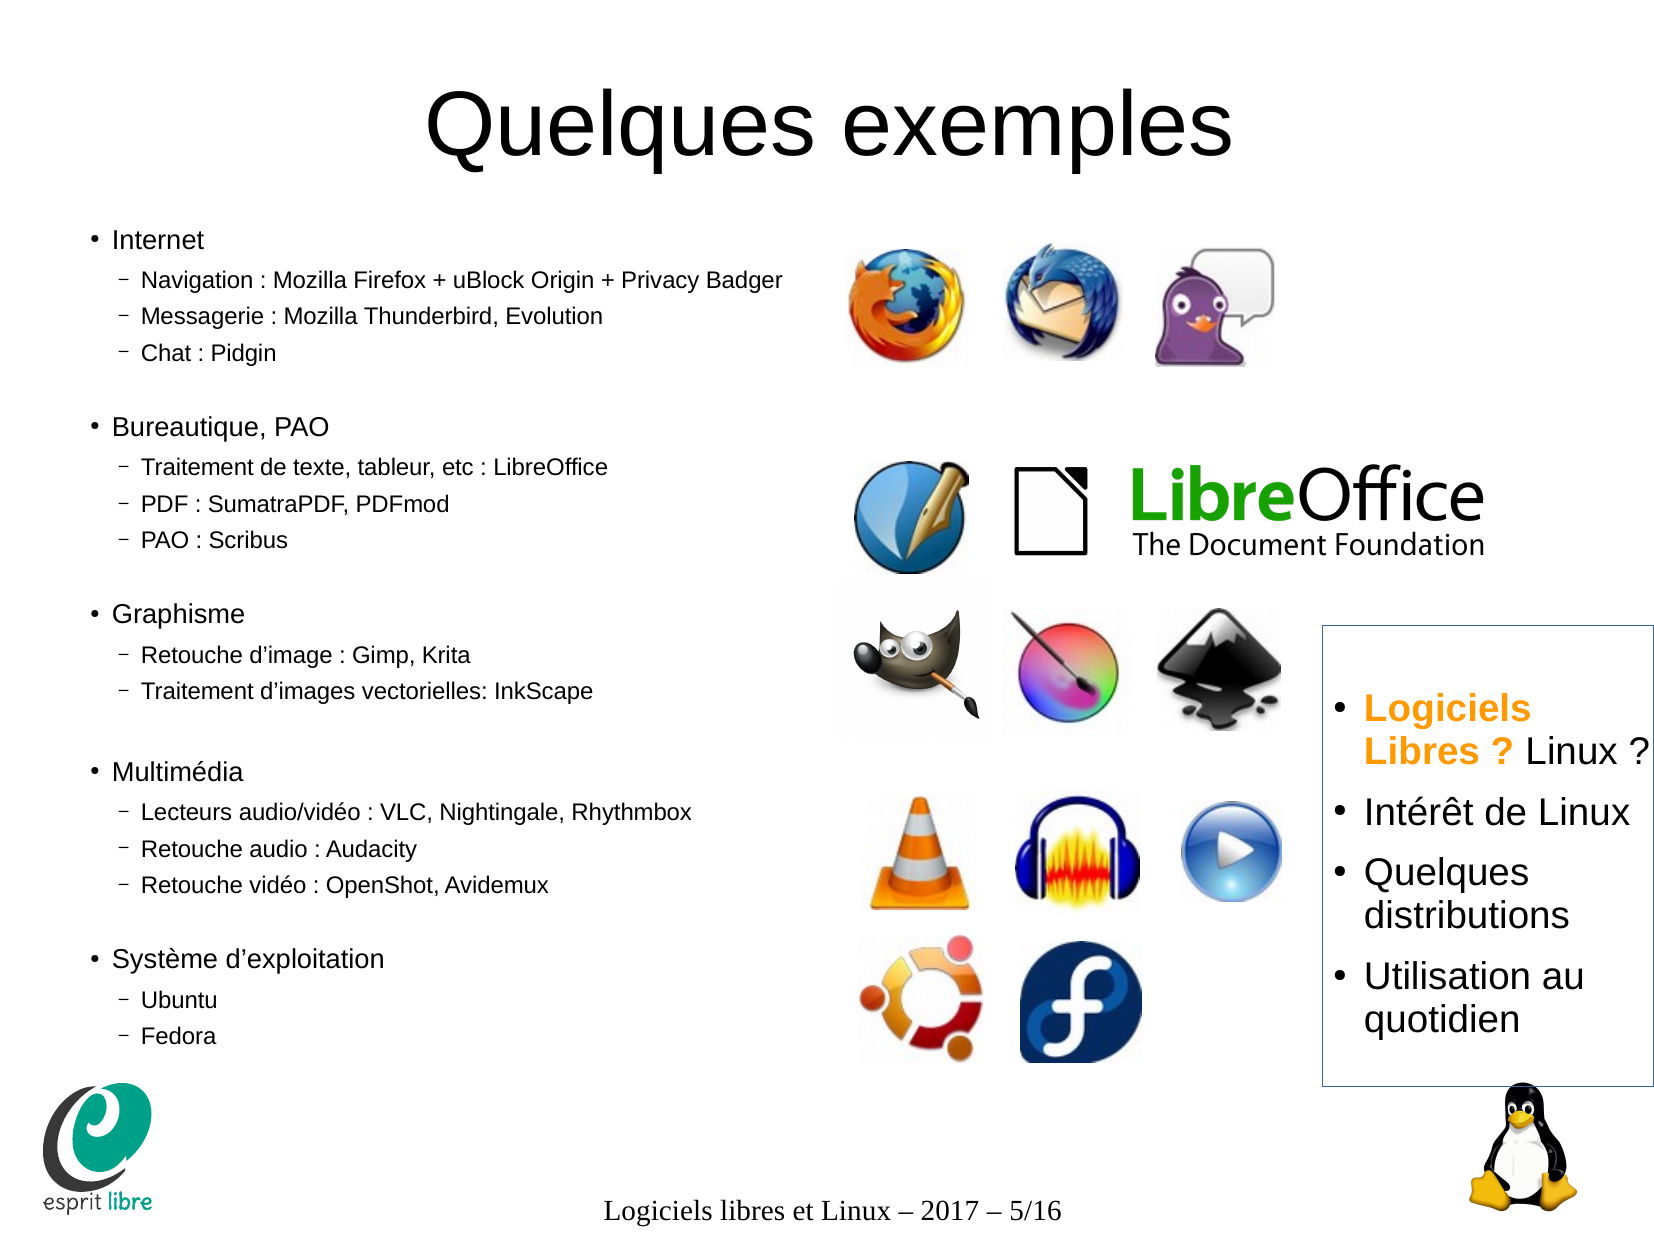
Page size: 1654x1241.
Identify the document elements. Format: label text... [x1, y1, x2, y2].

picture [1462, 1087, 1583, 1217]
picture [854, 461, 969, 574]
picture [1155, 246, 1276, 367]
picture [1003, 242, 1123, 361]
picture [833, 443, 1518, 742]
list Internet Navigation : Mozilla Firefox + uBlock Origin + Privacy Badger Messagerie : Mozilla Thunderbird, Evolution Chat : Pidgin Bureautique, PAO Traitement de texte, tableur, etc : LibreOffice PDF : SumatraPDF, PDFmod PAO : Scribus Graphisme Retouche d’image : Gimp, Krita Traitement d’images vectorielles: InkScape Multimédia Lecteurs audio/vidéo : VLC, Nightingale, Rhythmbox Retouche audio : Audacity Retouche vidéo : OpenShot, Avidemux Système d’exploitation Ubuntu Fedora [82, 224, 1571, 1064]
picture [1157, 608, 1281, 731]
title Quelques exemples [5, 19, 1654, 228]
picture [1181, 801, 1282, 902]
picture [862, 795, 977, 910]
list Logiciels Libres ? Linux ? Intérêt de Linux Quelques distributions Utilisation au quotidien [1322, 625, 1654, 1087]
picture [1015, 789, 1140, 914]
picture [858, 935, 983, 1064]
picture [846, 249, 969, 367]
picture [1003, 608, 1133, 737]
picture [1020, 941, 1142, 1063]
